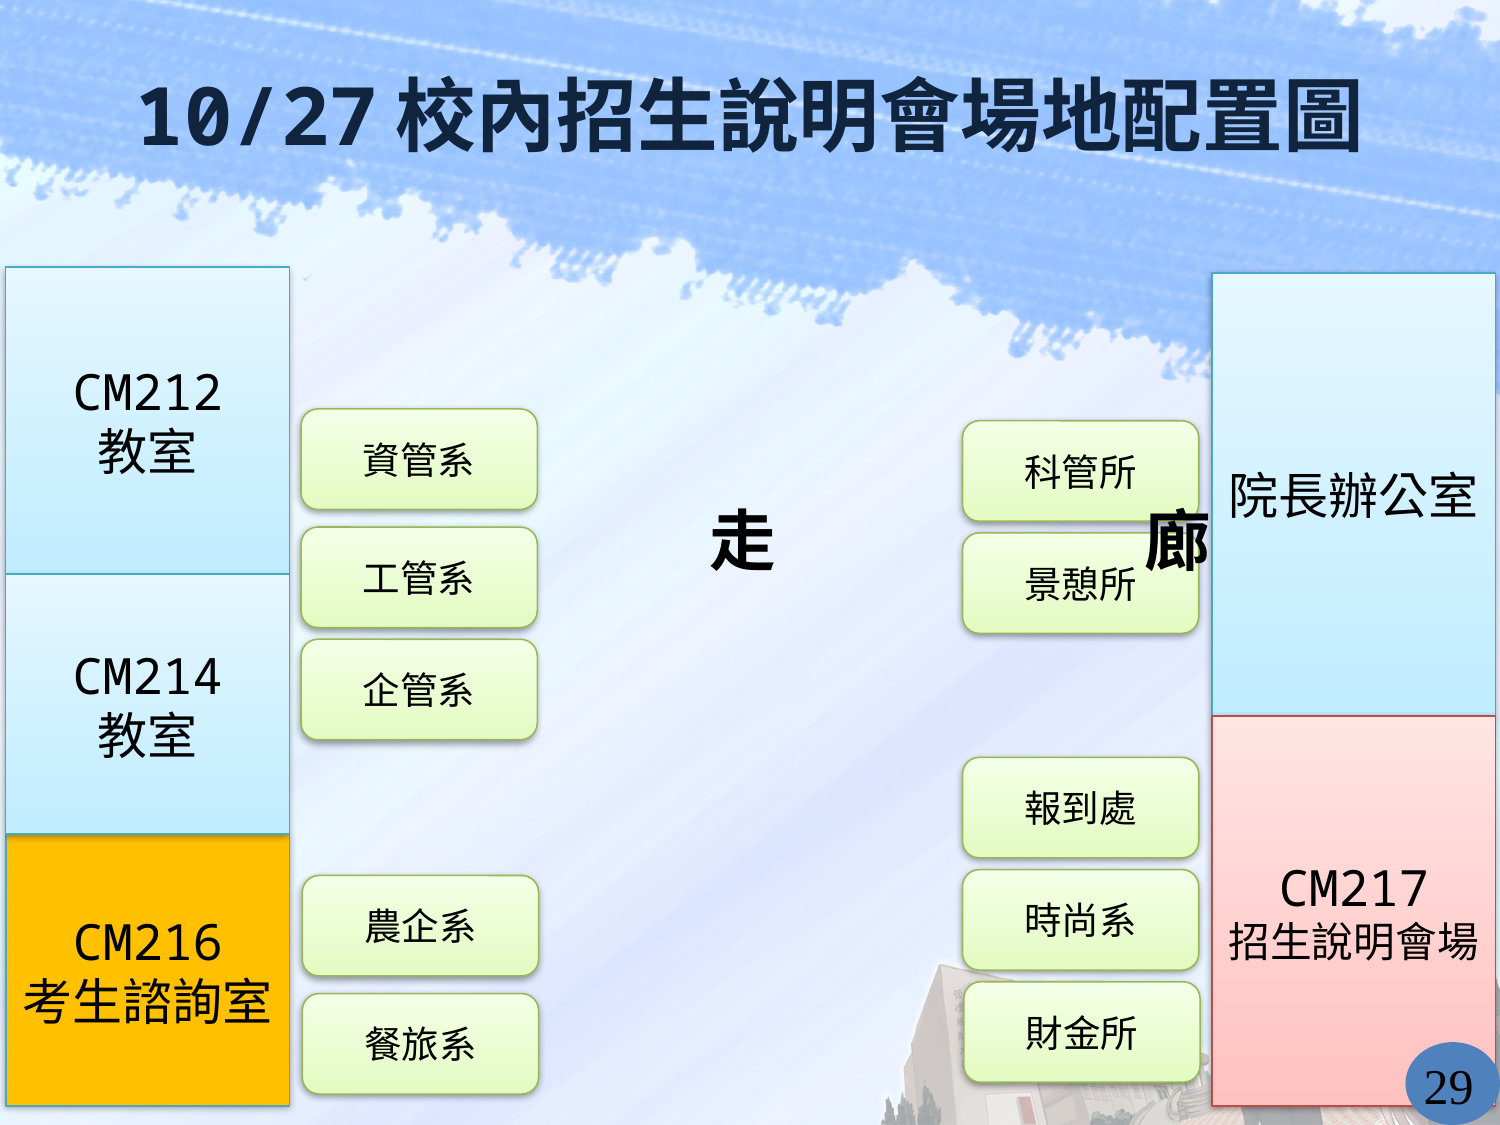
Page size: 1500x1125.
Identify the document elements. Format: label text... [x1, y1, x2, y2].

text_box 景憩所 [962, 532, 1199, 634]
text_box CM216 考生諮詢室 [5, 835, 290, 1106]
text_box CM217 招生說明會場 [1211, 716, 1496, 1106]
text_box 工管系 [301, 527, 538, 628]
text_box CM212 教室 [5, 267, 290, 574]
text_box 資管系 [301, 408, 538, 510]
text_box 報到處 [962, 757, 1199, 858]
text_box 農企系 [302, 875, 539, 976]
text_box 走 廊 [694, 491, 806, 1009]
text_box [1432, 1042, 1473, 1046]
text_box 科管所 [962, 420, 1199, 522]
text_box 時尚系 [962, 869, 1199, 971]
text_box <編號> [1387, 1046, 1489, 1125]
title 10/27校內招生說明會場地配置圖 [75, 19, 1425, 207]
text_box 餐旅系 [302, 993, 539, 1095]
text_box 財金所 [963, 981, 1201, 1083]
text_box 企管系 [301, 639, 538, 740]
text_box CM214 教室 [5, 574, 290, 835]
text_box [1489, 1057, 1500, 1110]
text_box 院長辦公室 [1211, 273, 1496, 716]
